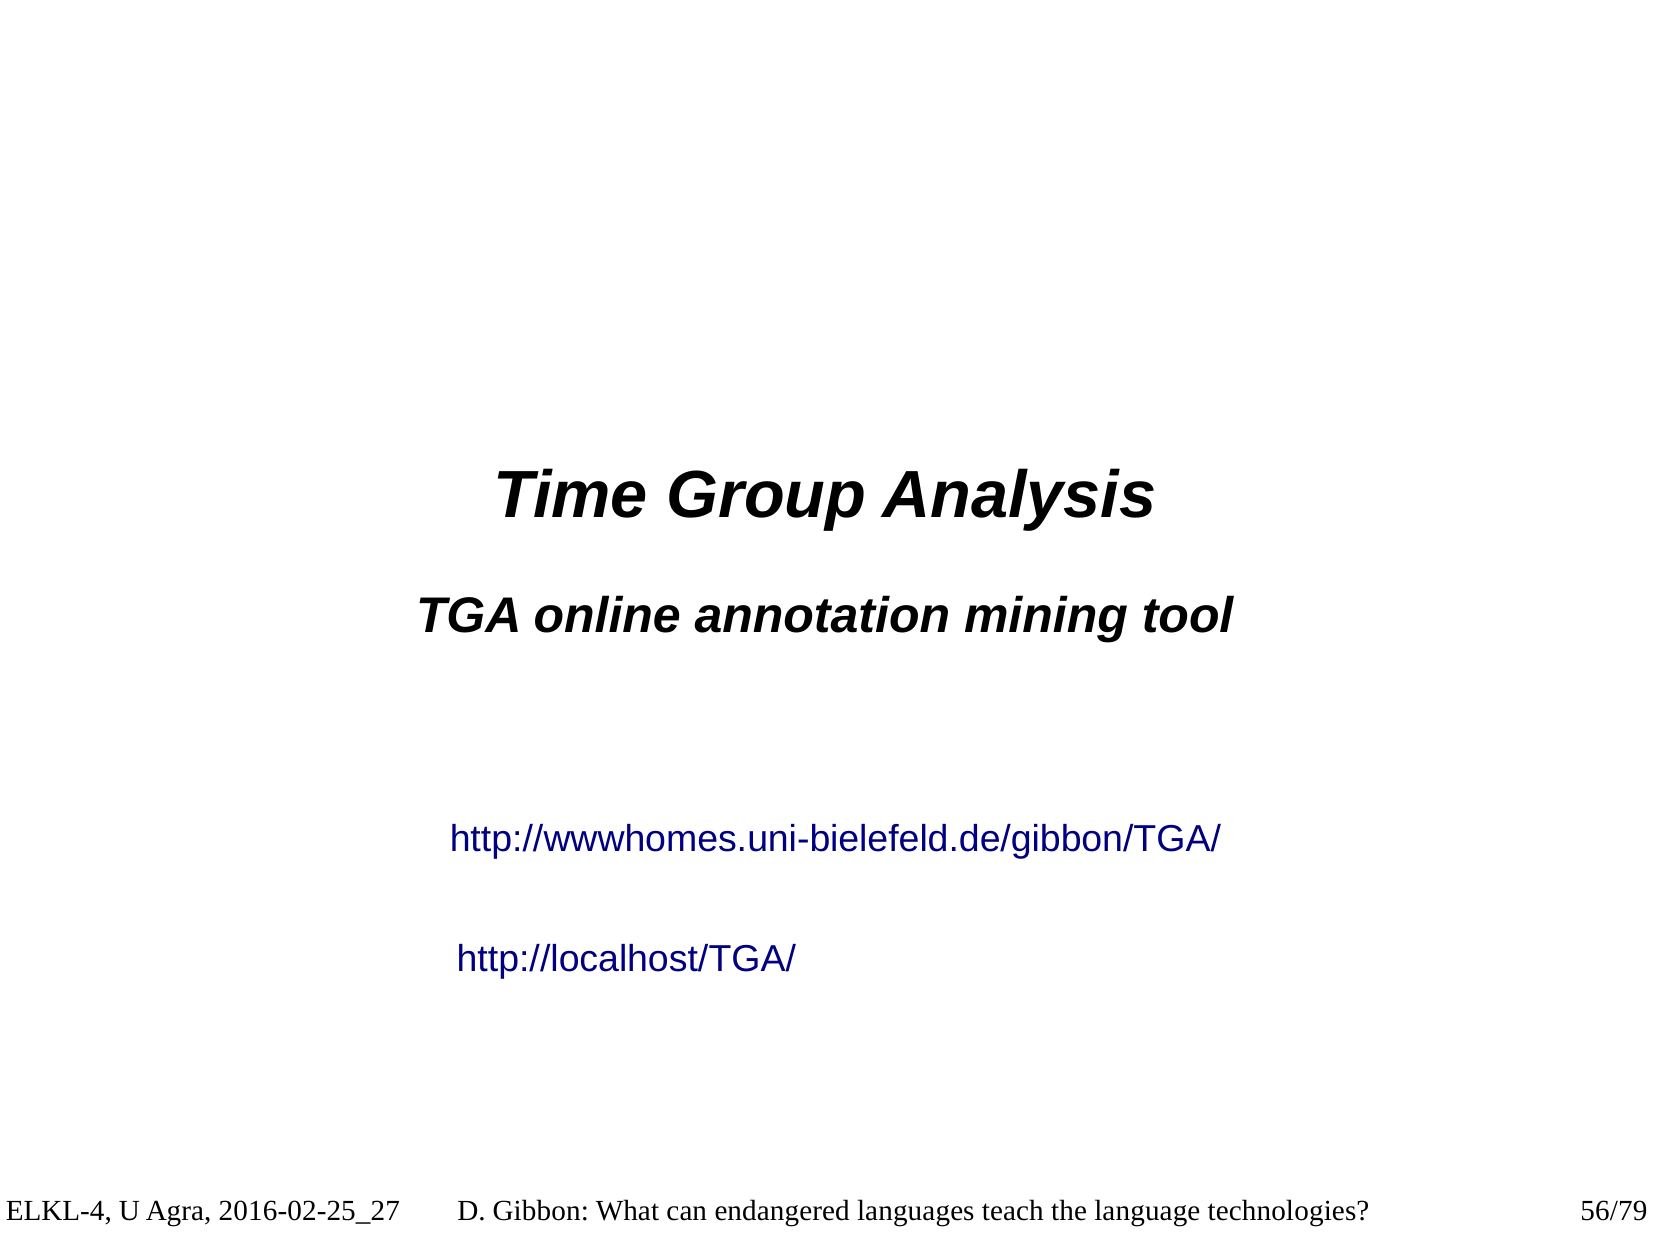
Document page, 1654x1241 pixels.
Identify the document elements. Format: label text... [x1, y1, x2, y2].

title Time Group Analysis TGA online annotation mining tool [0, 456, 1654, 644]
text_box http://wwwhomes.uni-bielefeld.de/gibbon/TGA/ [435, 810, 1261, 867]
text_box http://localhost/TGA/ [441, 930, 847, 987]
